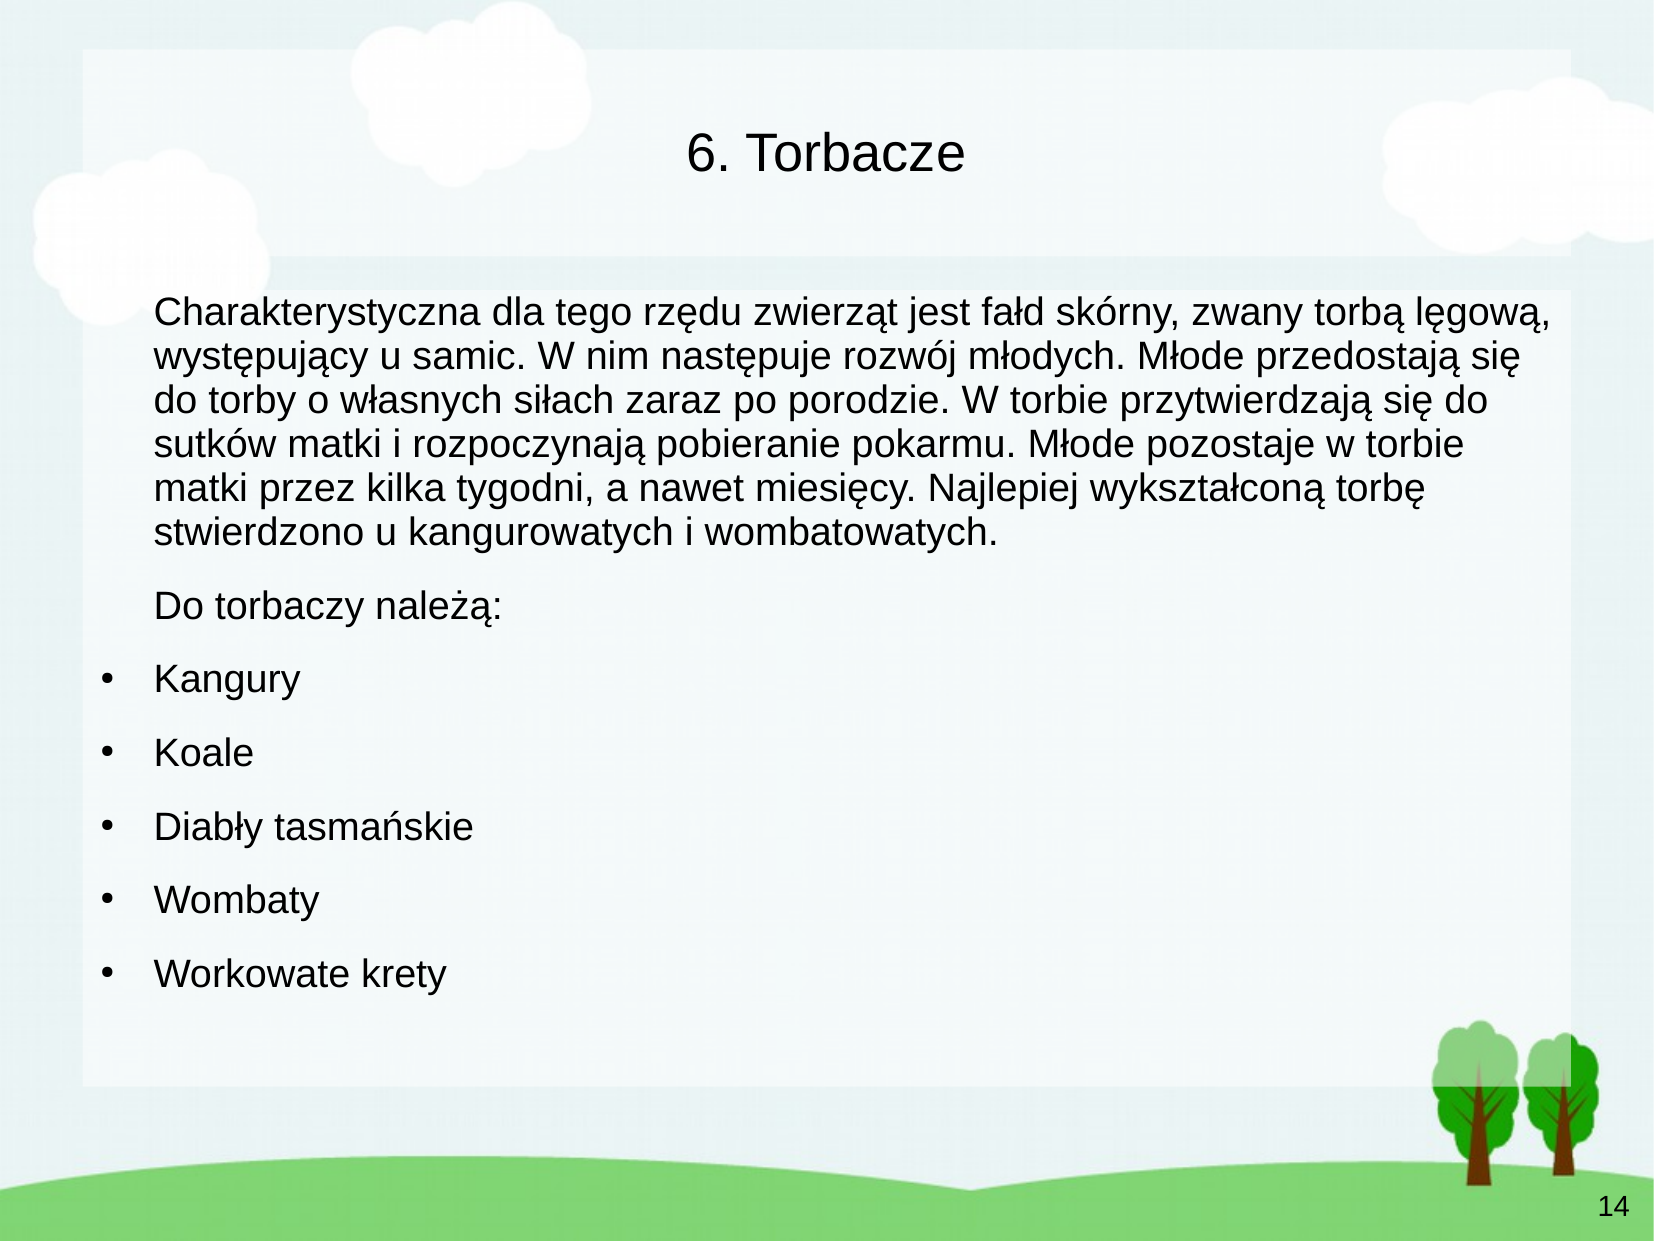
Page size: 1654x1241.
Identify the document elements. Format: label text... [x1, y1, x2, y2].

picture [0, 0, 1654, 1241]
list Charakterystyczna dla tego rzędu zwierząt jest fałd skórny, zwany torbą lęgową, występujący u samic. W nim następuje rozwój młodych. Młode przedostają się do torby o własnych siłach zaraz po porodzie. W torbie przytwierdzają się do sutków matki i rozpoczynają pobieranie pokarmu. Młode pozostaje w torbie matki przez kilka tygodni, a nawet miesięcy. Najlepiej wykształconą torbę stwierdzono u kangurowatych i wombatowatych. Do torbaczy należą: Kangury Koale Diabły tasmańskie Wombaty Workowate krety [82, 290, 1571, 1087]
title 6. Torbacze [82, 49, 1571, 257]
